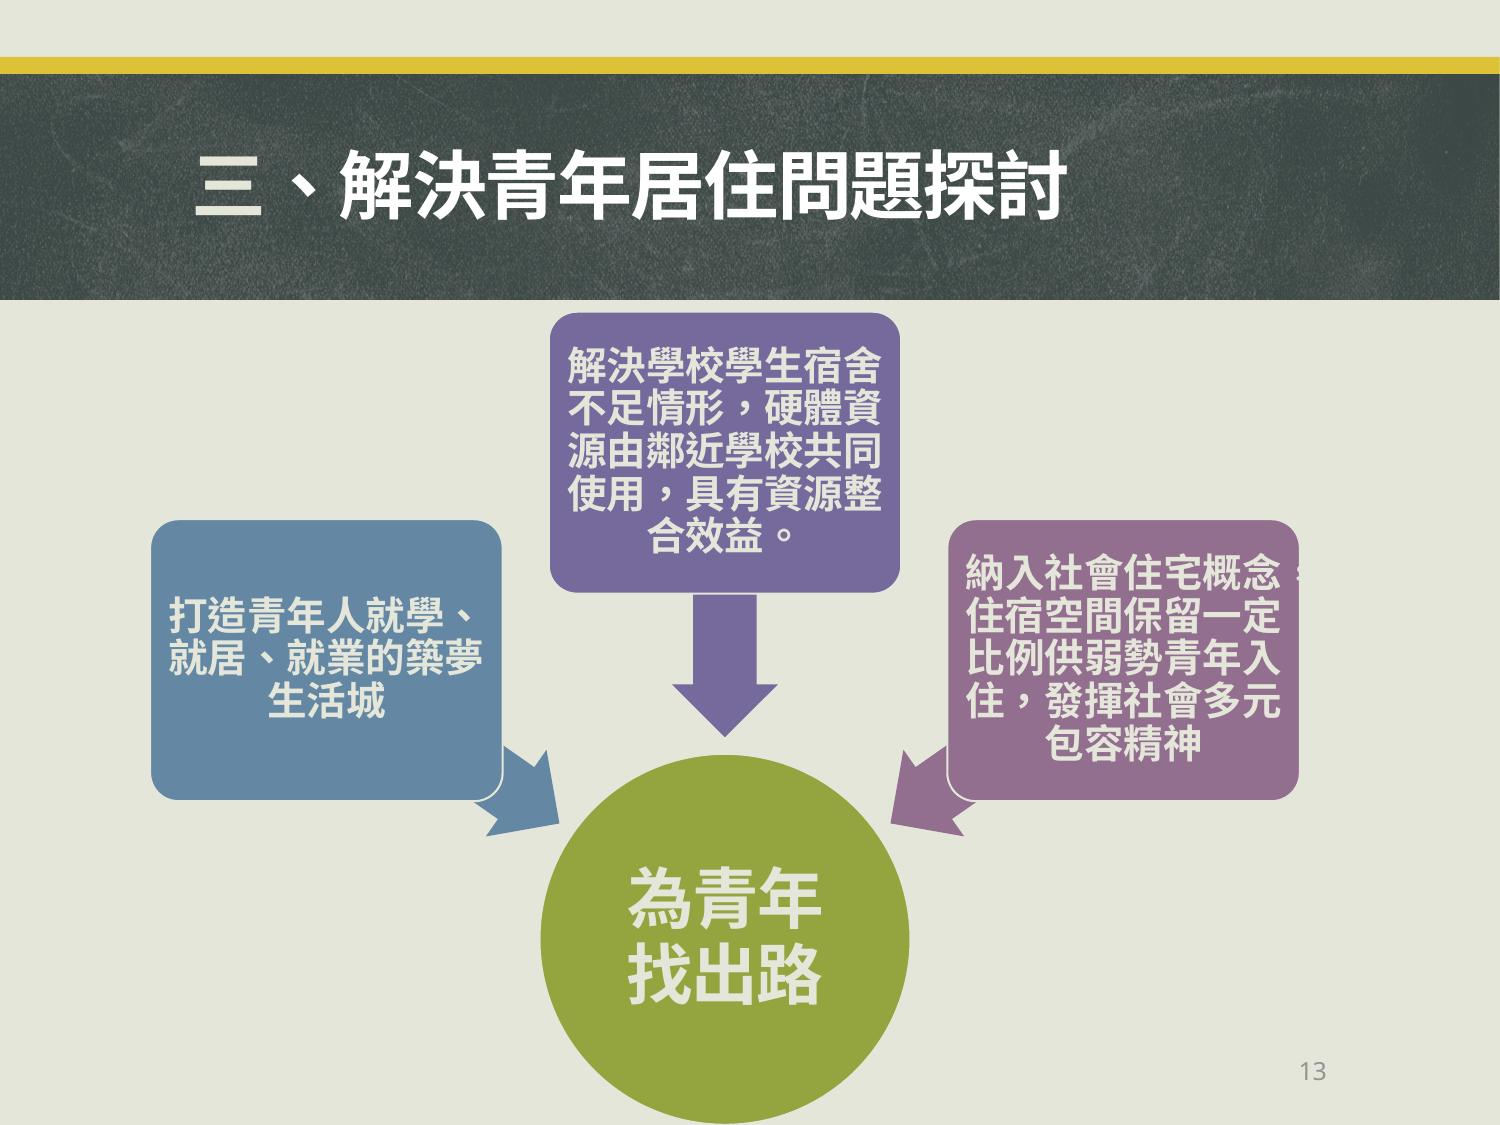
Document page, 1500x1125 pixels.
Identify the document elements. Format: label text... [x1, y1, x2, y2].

slide_number <編號> [1099, 1042, 1343, 1103]
text_box [890, 745, 977, 837]
text_box [473, 745, 560, 837]
text_box 為青年找出路 [539, 753, 911, 1125]
text_box 解決學校學生宿舍不足情形，硬體資源由鄰近學校共同使用，具有資源整合效益。 [548, 311, 902, 594]
picture [0, 74, 1500, 300]
text_box [672, 594, 778, 738]
title 三、解決青年居住問題探討 [0, 76, 1343, 300]
text_box 納入社會住宅概念，住宿空間保留一定比例供弱勢青年入住，發揮社會多元包容精神 [947, 519, 1300, 802]
text_box 打造青年人就學、就居、就業的築夢生活城 [150, 519, 503, 802]
